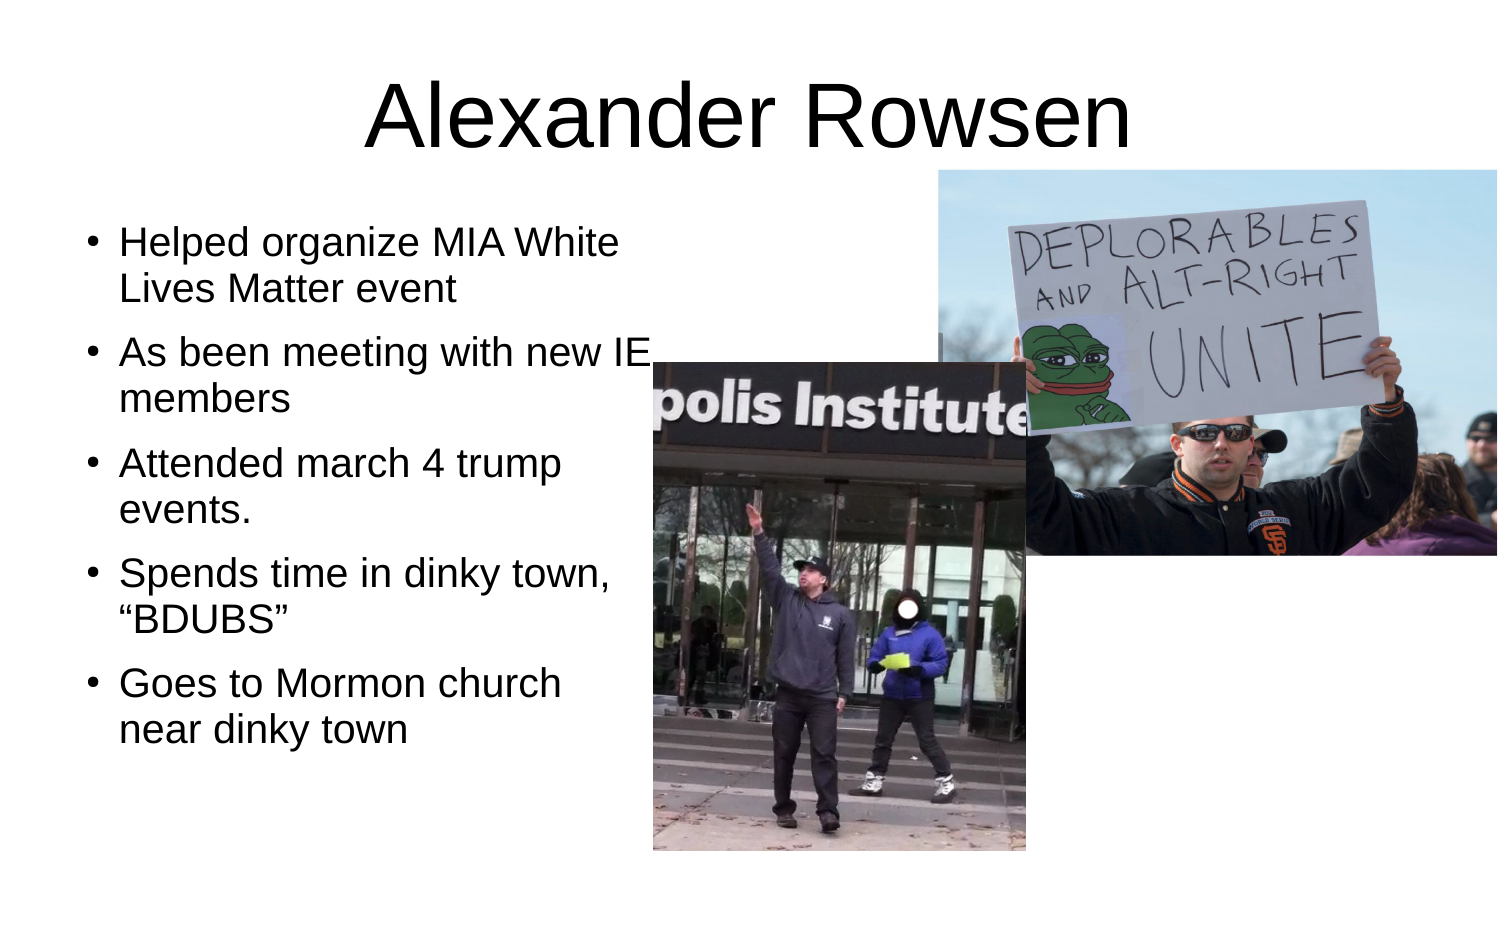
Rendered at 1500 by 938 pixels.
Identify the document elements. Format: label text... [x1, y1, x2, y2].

list Helped organize MIA White Lives Matter event As been meeting with new IE members Attended march 4 trump events. Spends time in dinky town, “BDUBS” Goes to Mormon church near dinky town [75, 219, 654, 763]
title Alexander Rowsen [75, 37, 1425, 194]
picture [653, 147, 1500, 851]
